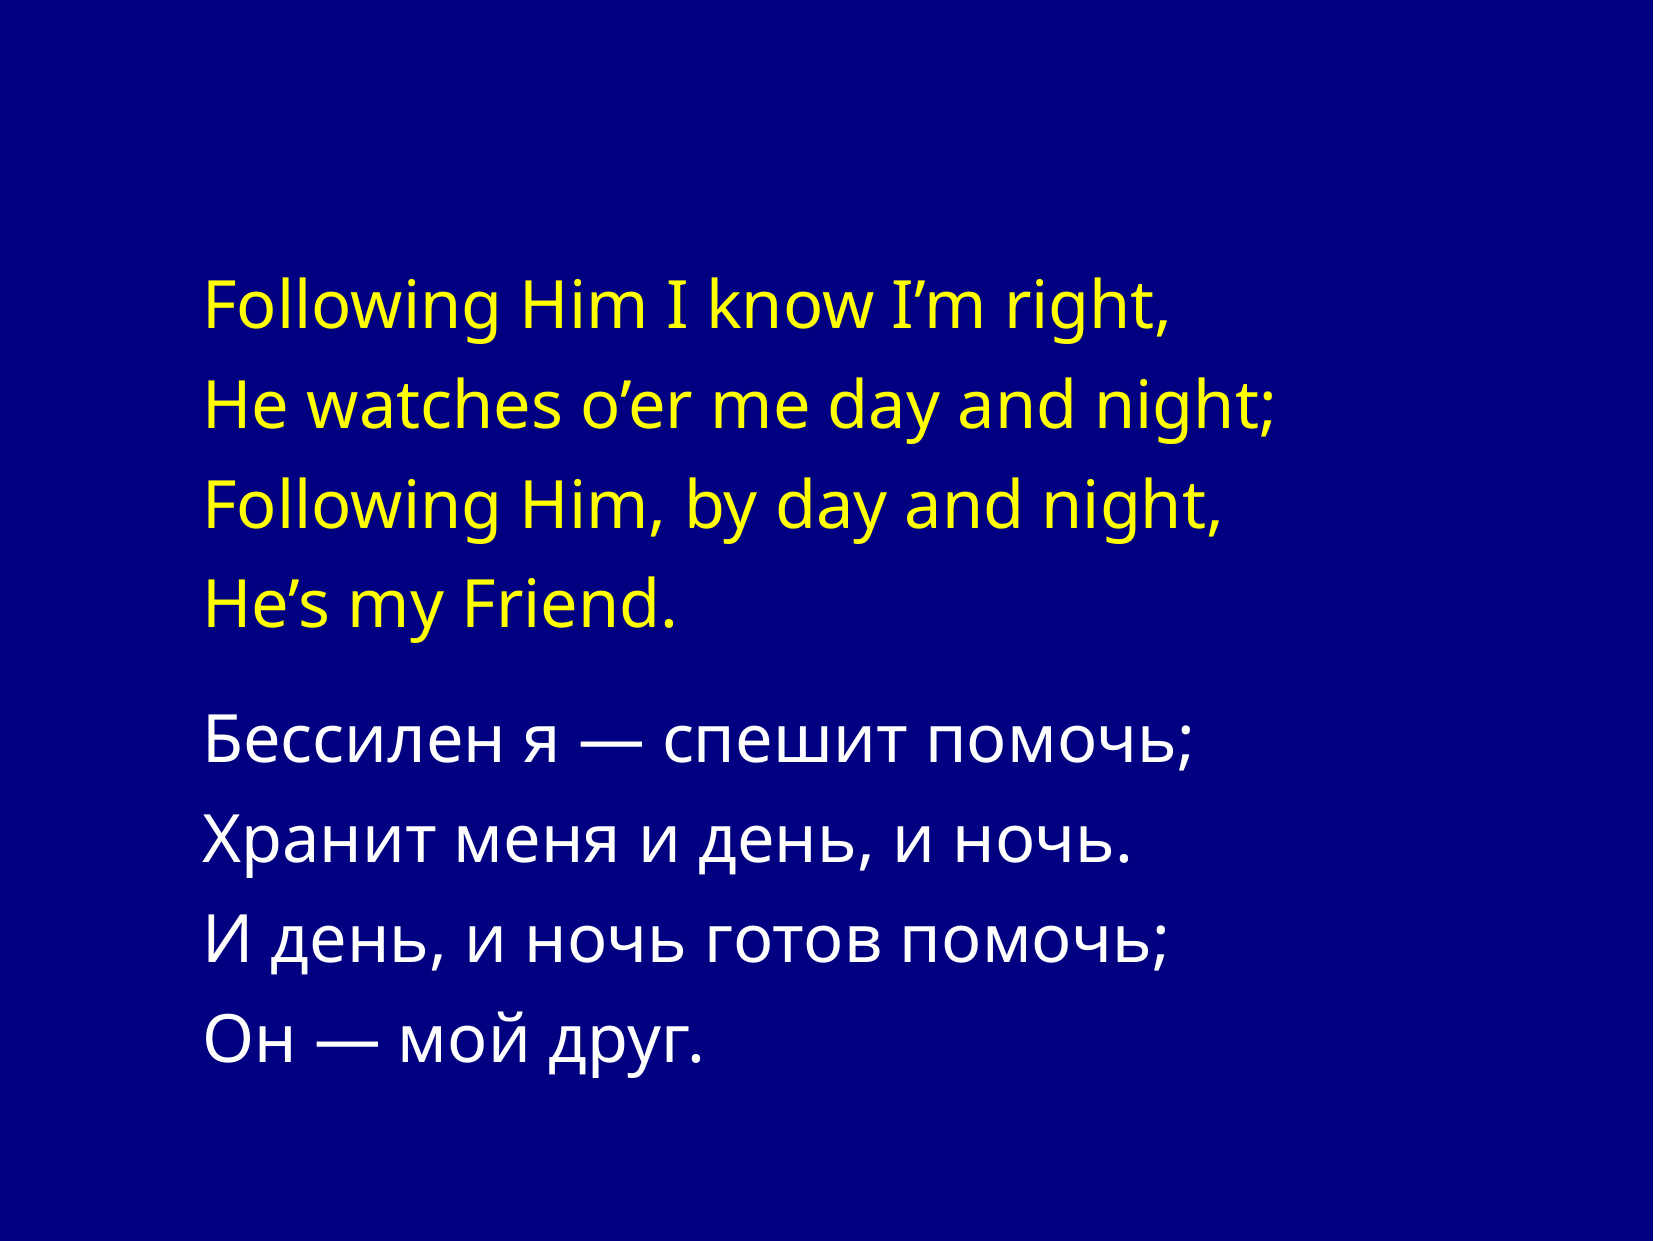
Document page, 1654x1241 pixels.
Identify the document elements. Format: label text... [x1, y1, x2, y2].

text_box Following Him I know I’m right, He watches o’er me day and night; Following Him, by day and night, He’s my Friend. [75, 150, 1576, 638]
text_box Бессилен я — спешит помочь; Хранит меня и день, и ночь. И день, и ночь готов помочь; Он — мой друг. [75, 675, 1576, 1163]
